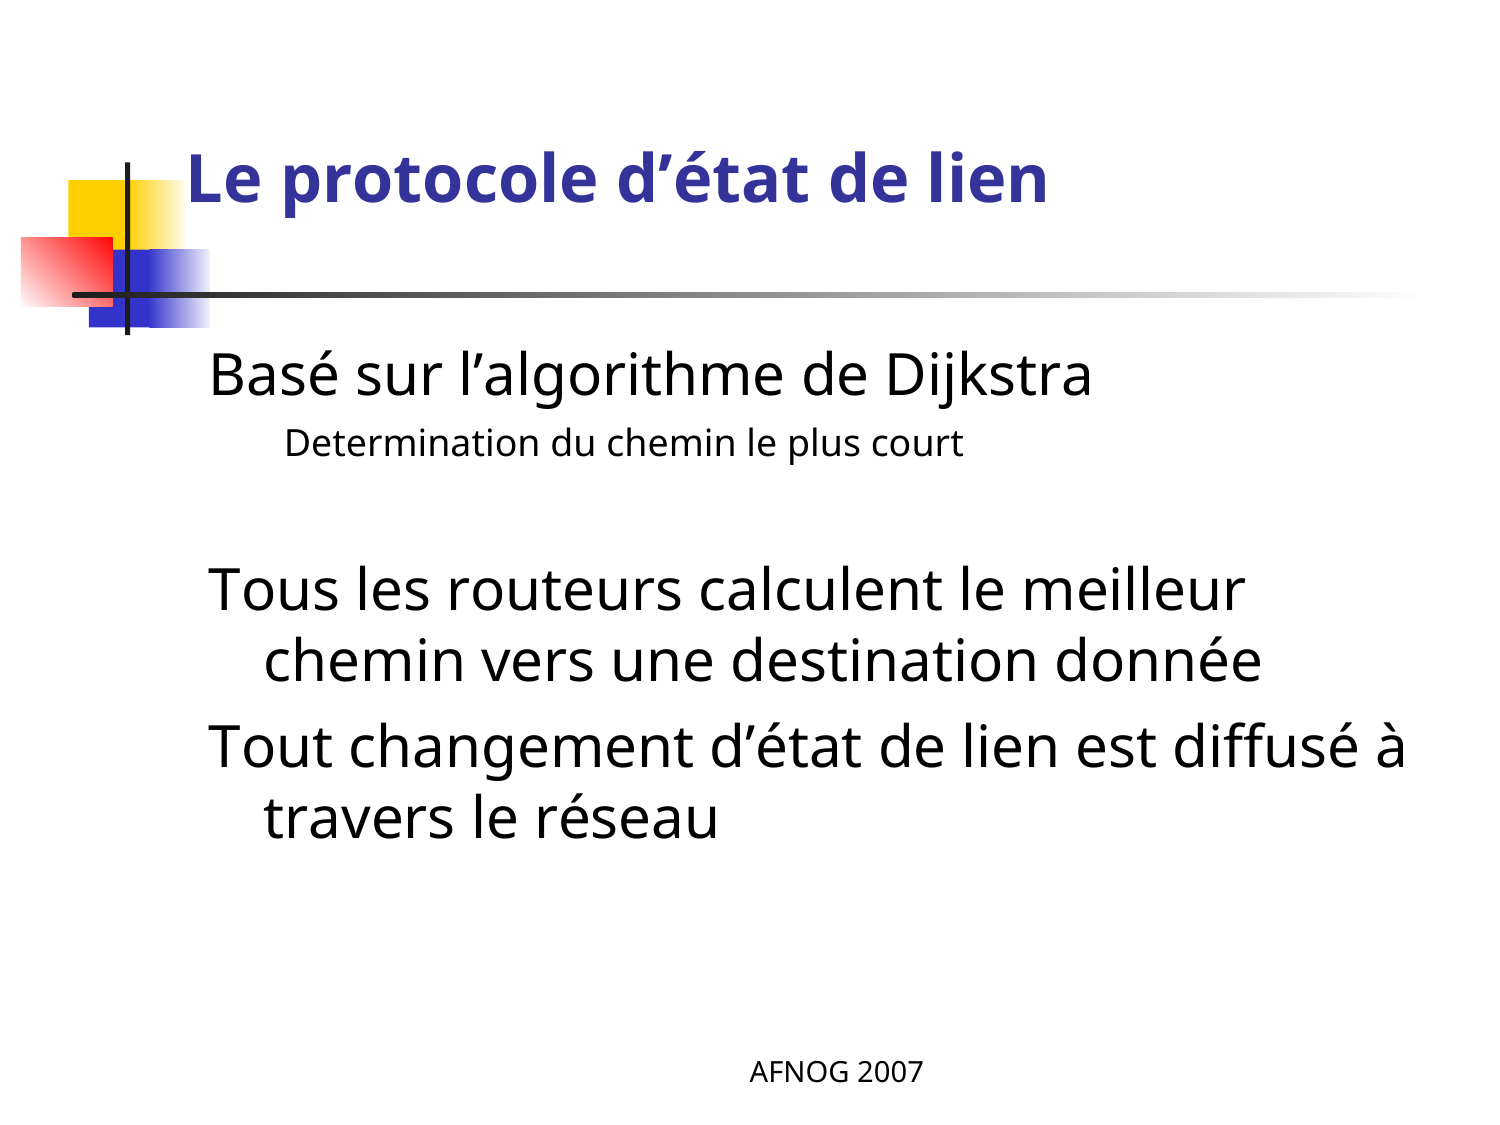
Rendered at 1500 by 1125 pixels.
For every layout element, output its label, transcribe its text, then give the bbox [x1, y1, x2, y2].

list Basé sur l’algorithme de Dijkstra Determination du chemin le plus court Tous les routeurs calculent le meilleur chemin vers une destination donnée Tout changement d’état de lien est diffusé à travers le réseau [193, 331, 1469, 1007]
title Le protocole d’état de lien [171, 125, 1450, 230]
